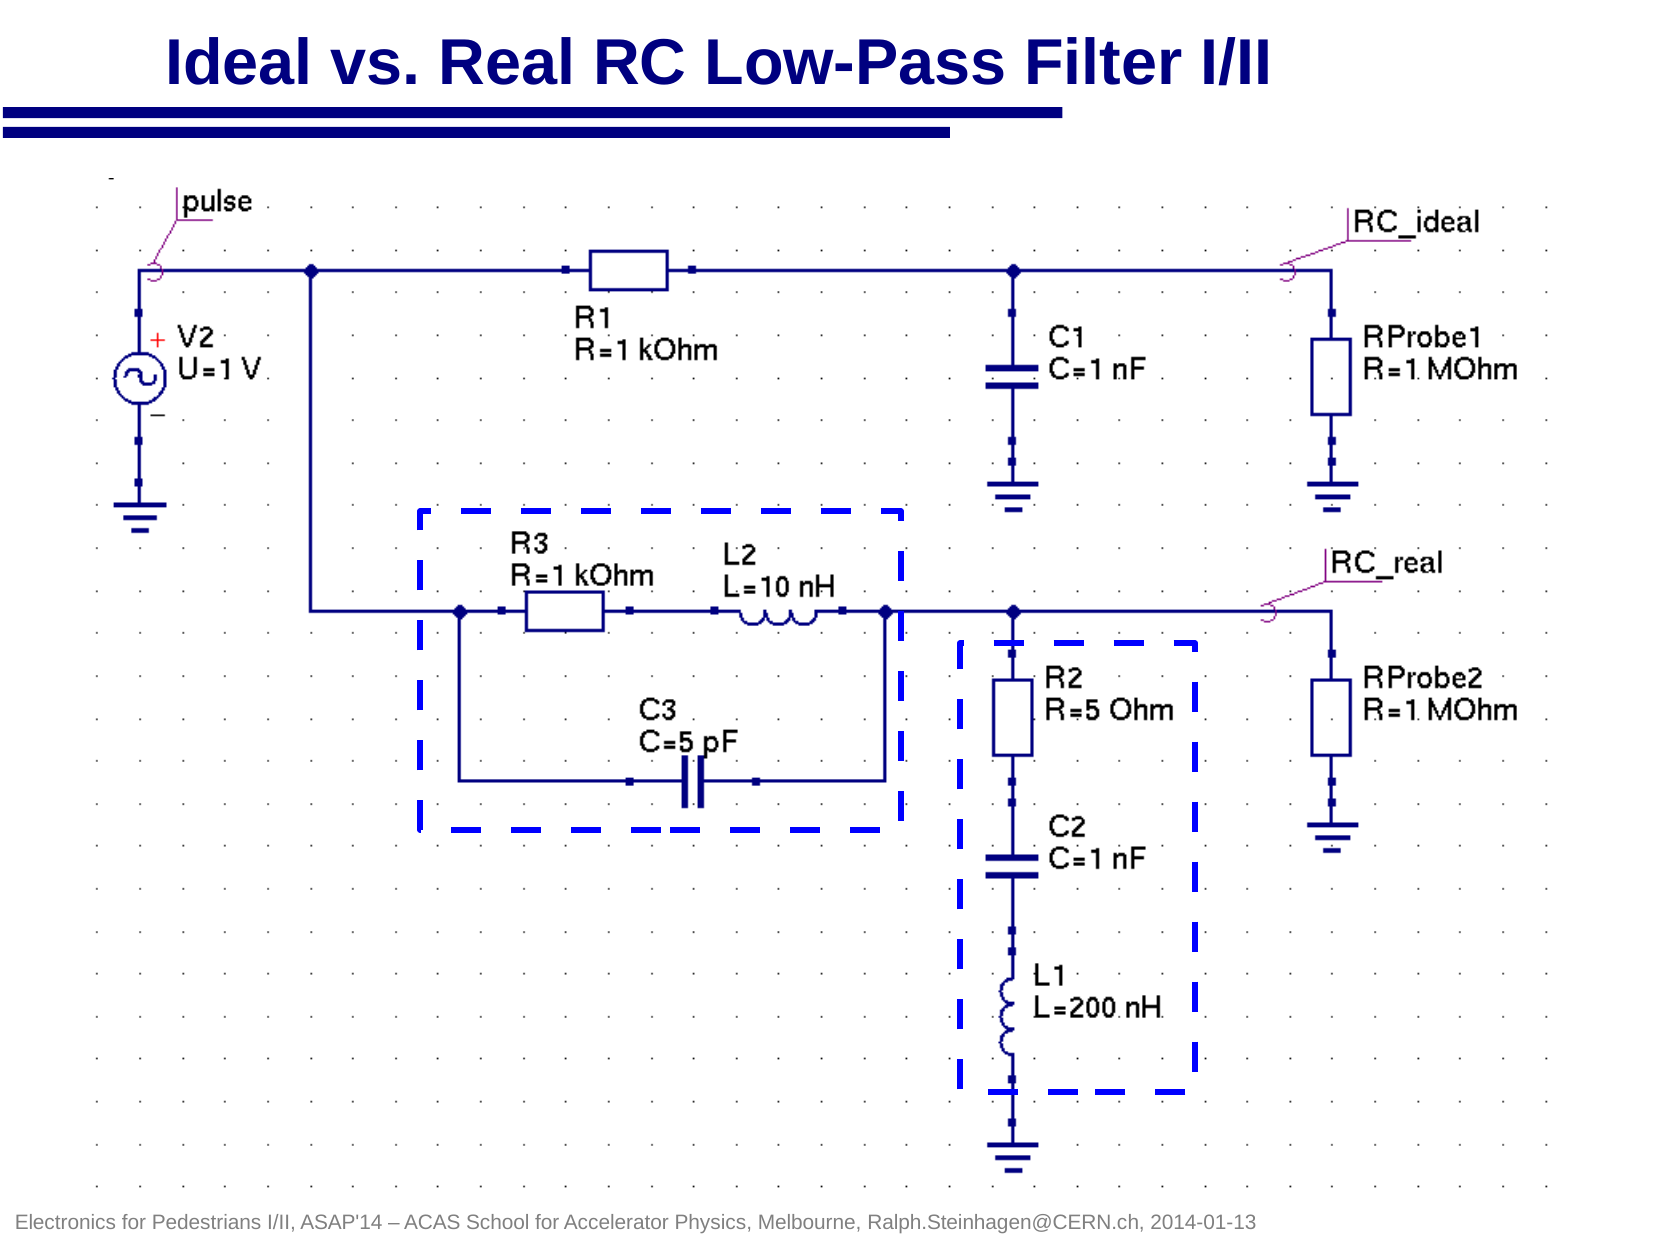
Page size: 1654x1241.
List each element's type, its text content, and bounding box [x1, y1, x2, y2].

title Ideal vs. Real RC Low-Pass Filter I/II [165, 0, 1323, 124]
picture [90, 178, 1549, 1210]
